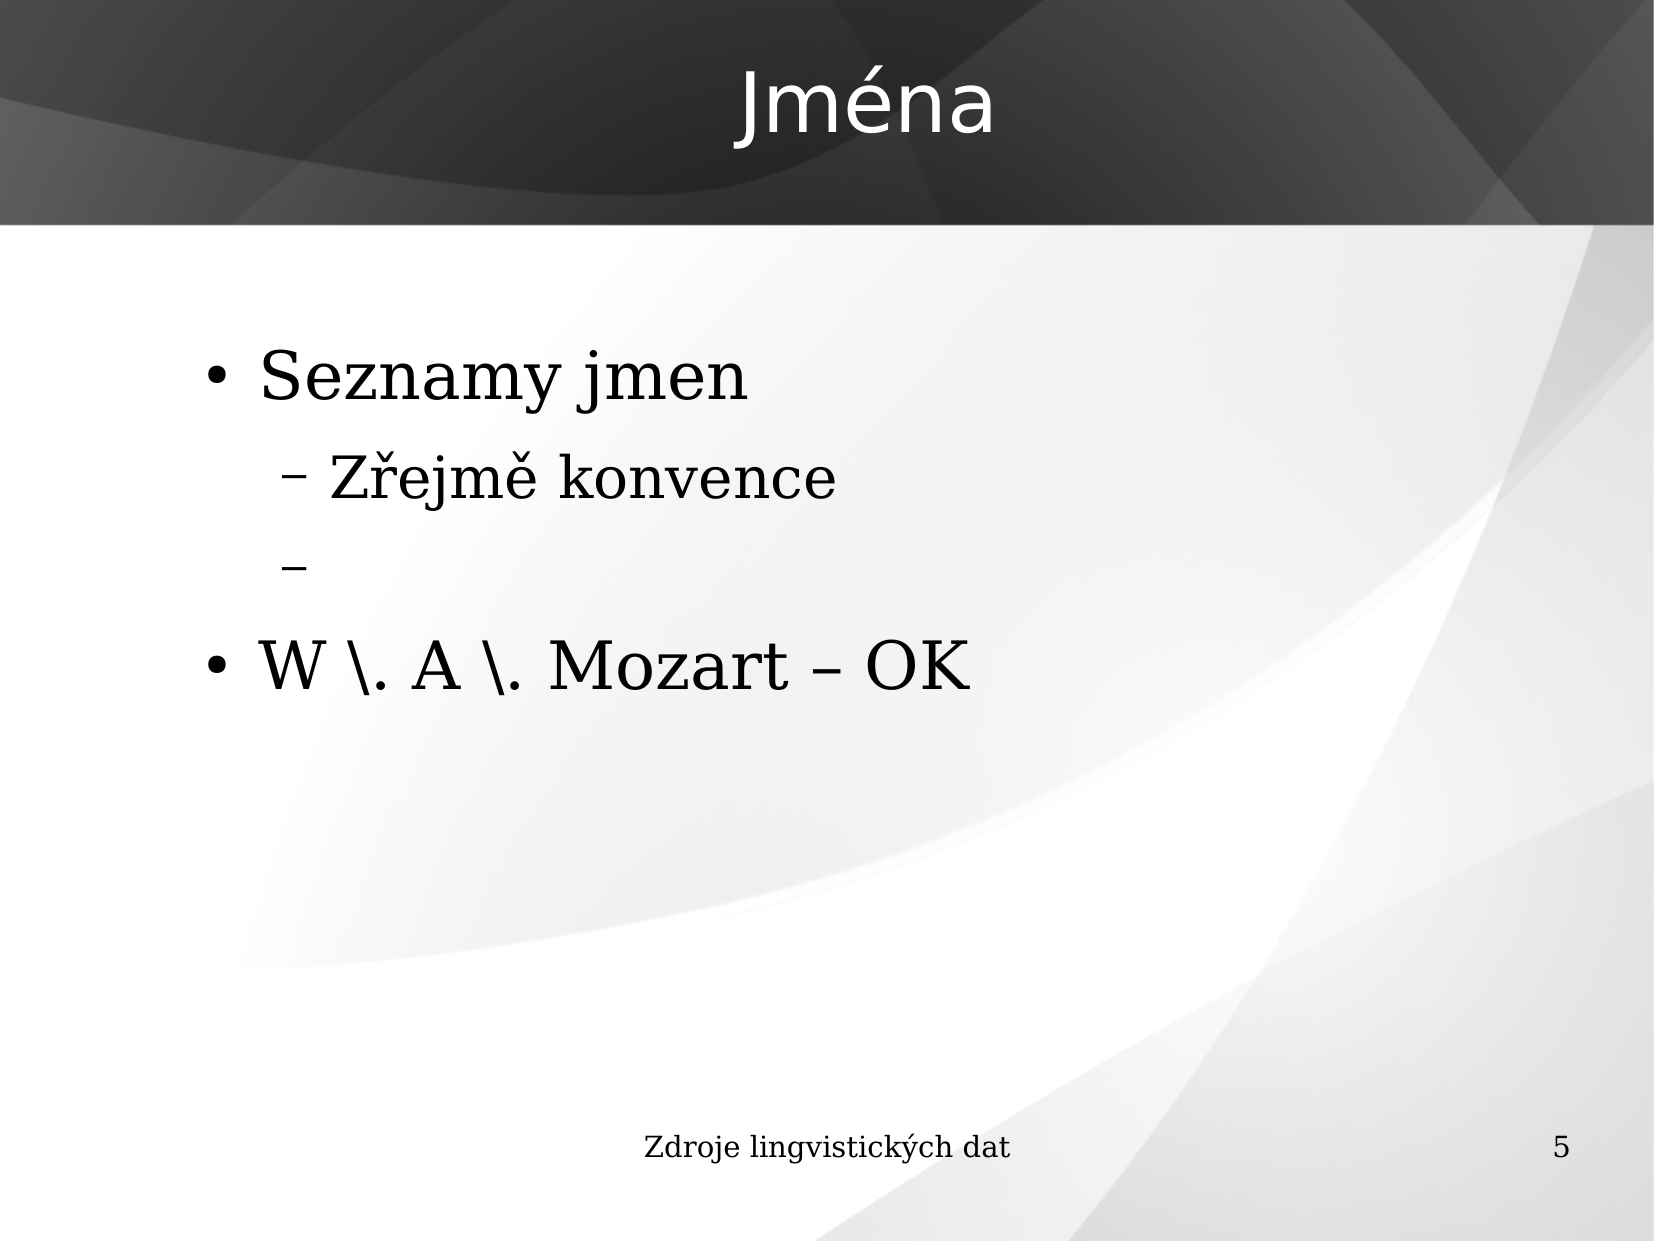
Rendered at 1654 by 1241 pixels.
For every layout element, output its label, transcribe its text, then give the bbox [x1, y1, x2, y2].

picture [0, 0, 1654, 1241]
title Jména [124, 0, 1613, 208]
list Seznamy jmen Zřejmě konvence W \. A \. Mozart – OK [187, 337, 1538, 1013]
